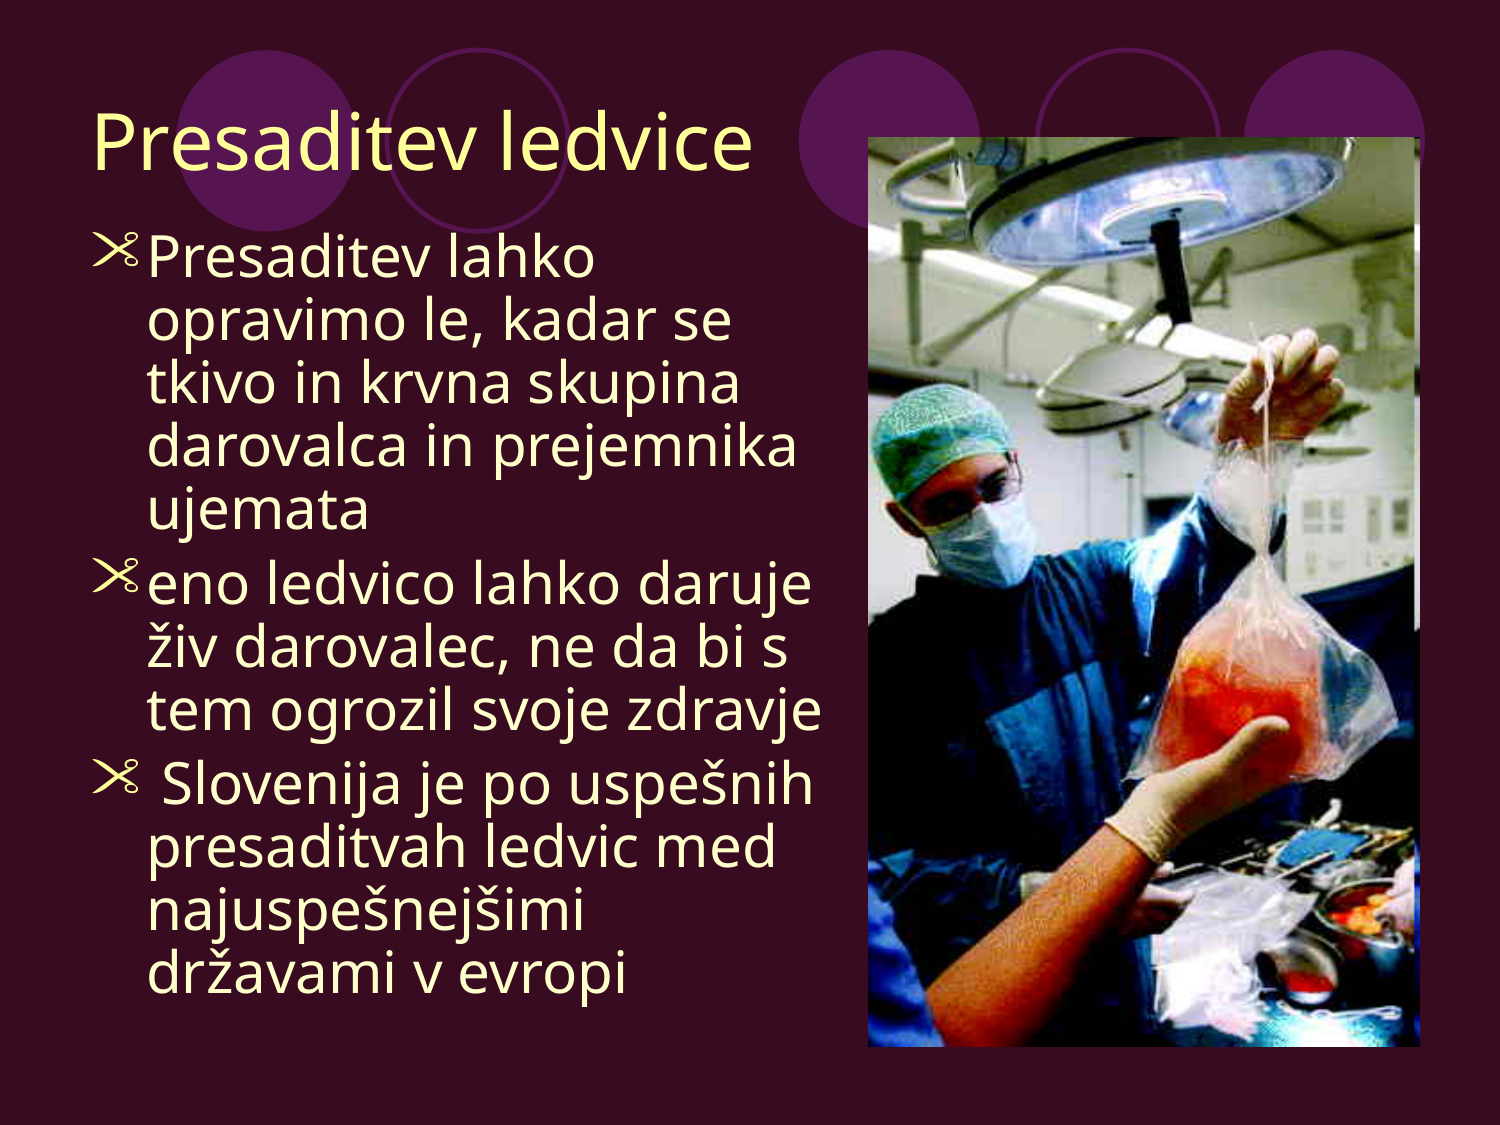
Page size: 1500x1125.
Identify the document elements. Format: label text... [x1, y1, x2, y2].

picture [868, 137, 1420, 1047]
title Presaditev ledvice [75, 45, 1425, 233]
list Presaditev lahko opravimo le, kadar se tkivo in krvna skupina darovalca in prejemnika ujemata eno ledvico lahko daruje živ darovalec, ne da bi s tem ogrozil svoje zdravje Slovenija je po uspešnih presaditvah ledvic med najuspešnejšimi državami v evropi [75, 220, 857, 1035]
